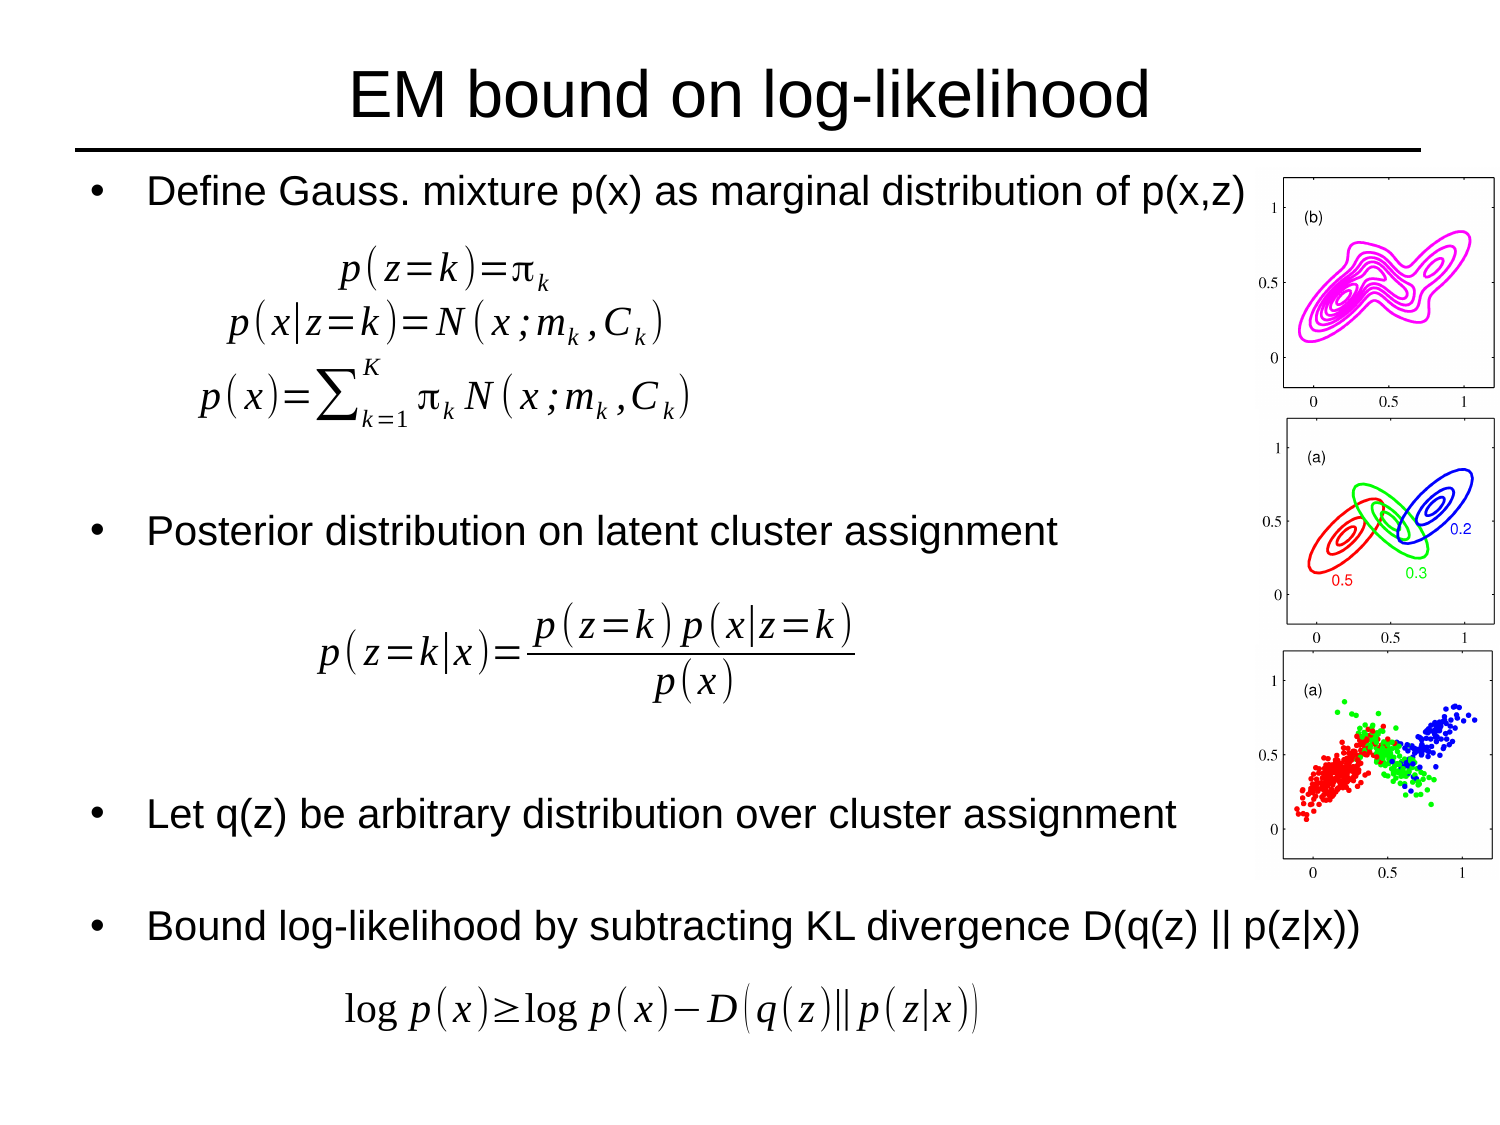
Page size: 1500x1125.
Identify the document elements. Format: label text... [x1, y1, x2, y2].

list Define Gauss. mixture p(x) as marginal distribution of p(x,z) Posterior distribution on latent cluster assignment Let q(z) be arbitrary distribution over cluster assignment Bound log-likelihood by subtracting KL divergence D(q(z) || p(z|x)) [75, 162, 1426, 1101]
chart [337, 980, 985, 1037]
chart [187, 242, 698, 433]
title EM bound on log-likelihood [75, 43, 1426, 139]
chart [306, 600, 863, 707]
picture [1426, 167, 1500, 880]
